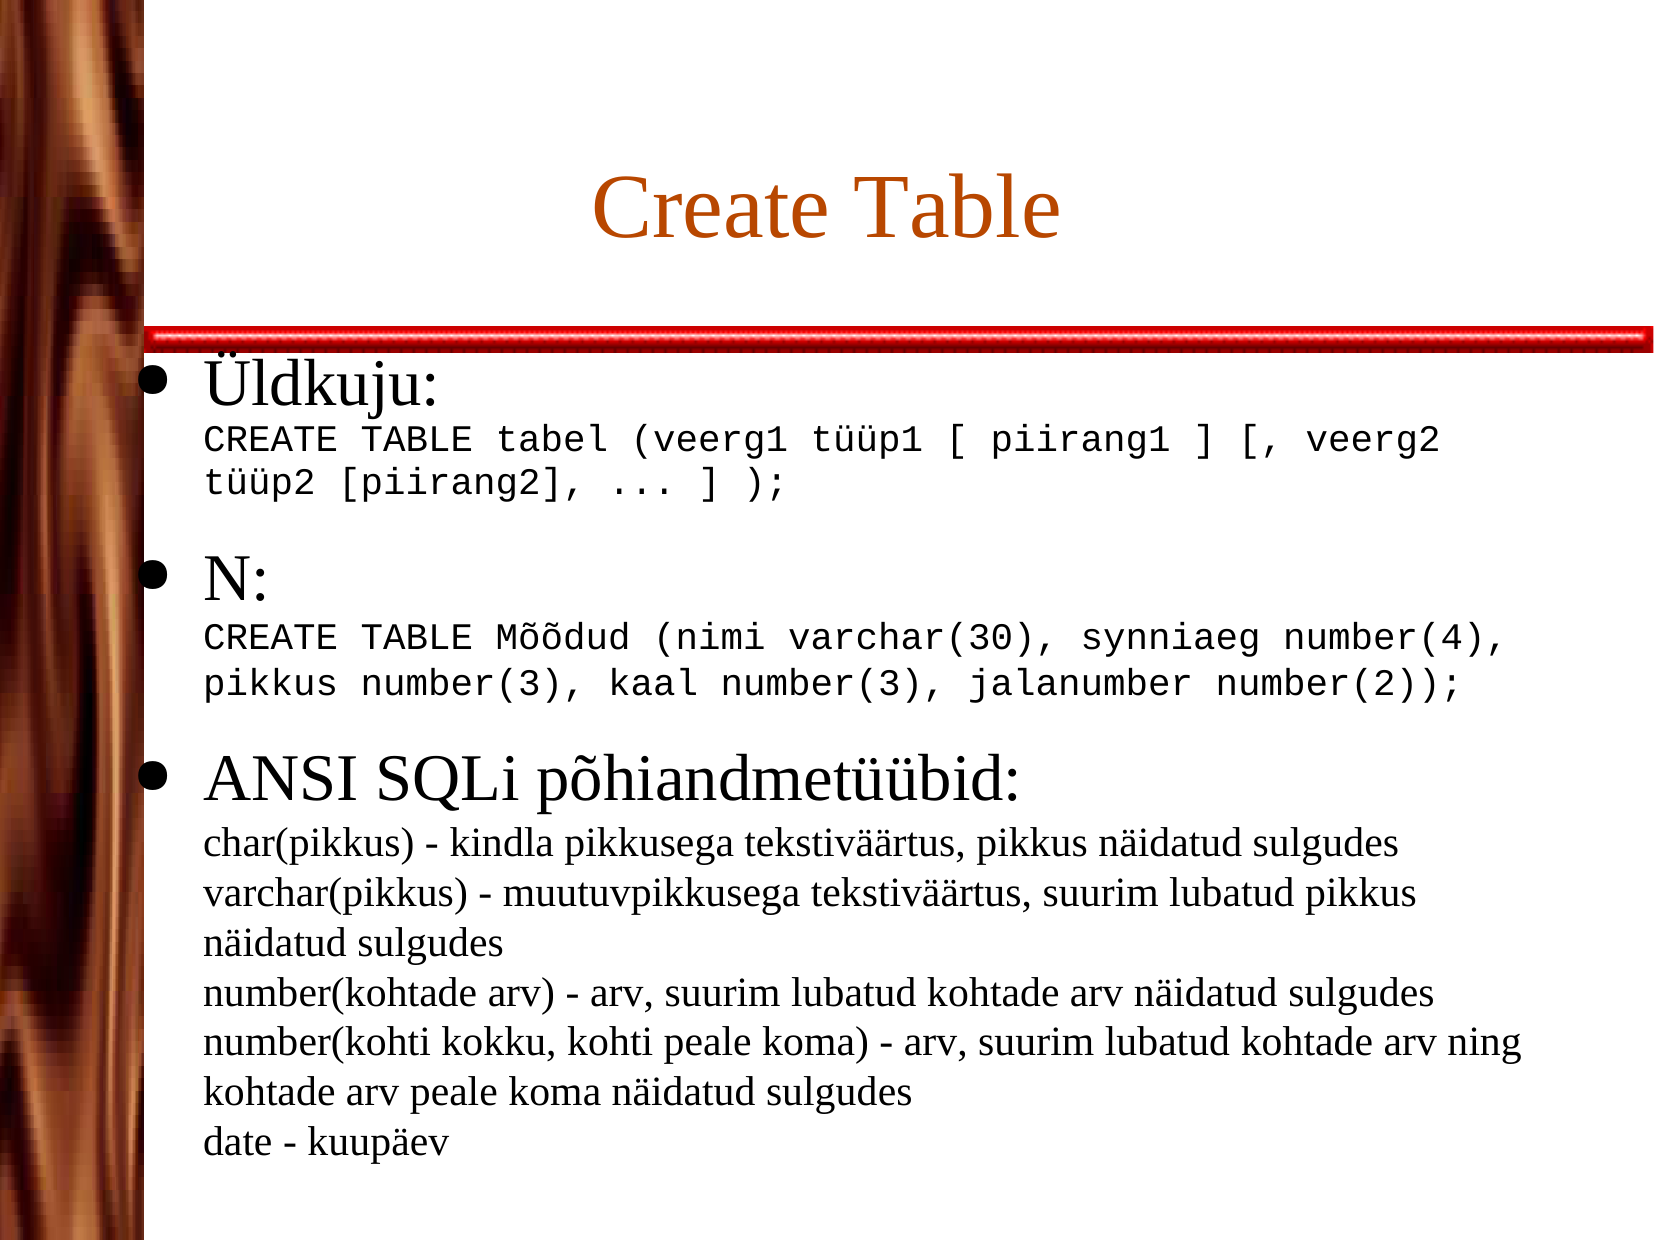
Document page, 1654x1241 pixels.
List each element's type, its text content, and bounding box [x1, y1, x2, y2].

list Üldkuju: CREATE TABLE tabel (veerg1 tüüp1 [ piirang1 ] [, veerg2 tüüp2 [piirang2], ... ] ); N: CREATE TABLE Mõõdud (nimi varchar(30), synniaeg number(4), pikkus number(3), kaal number(3), jalanumber number(2)); ANSI SQLi põhiandmetüübid: char(pikkus) - kindla pikkusega tekstiväärtus, pikkus näidatud sulgudes varchar(pikkus) - muutuvpikkusega tekstiväärtus, suurim lubatud pikkus näidatud sulgudes number(kohtade arv) - arv, suurim lubatud kohtade arv näidatud sulgudes number(kohti kokku, kohti peale koma) - arv, suurim lubatud kohtade arv ning kohtade arv peale koma näidatud sulgudes date - kuupäev [121, 344, 1533, 1172]
picture [0, 0, 1654, 1240]
title Create Table [121, 98, 1533, 314]
